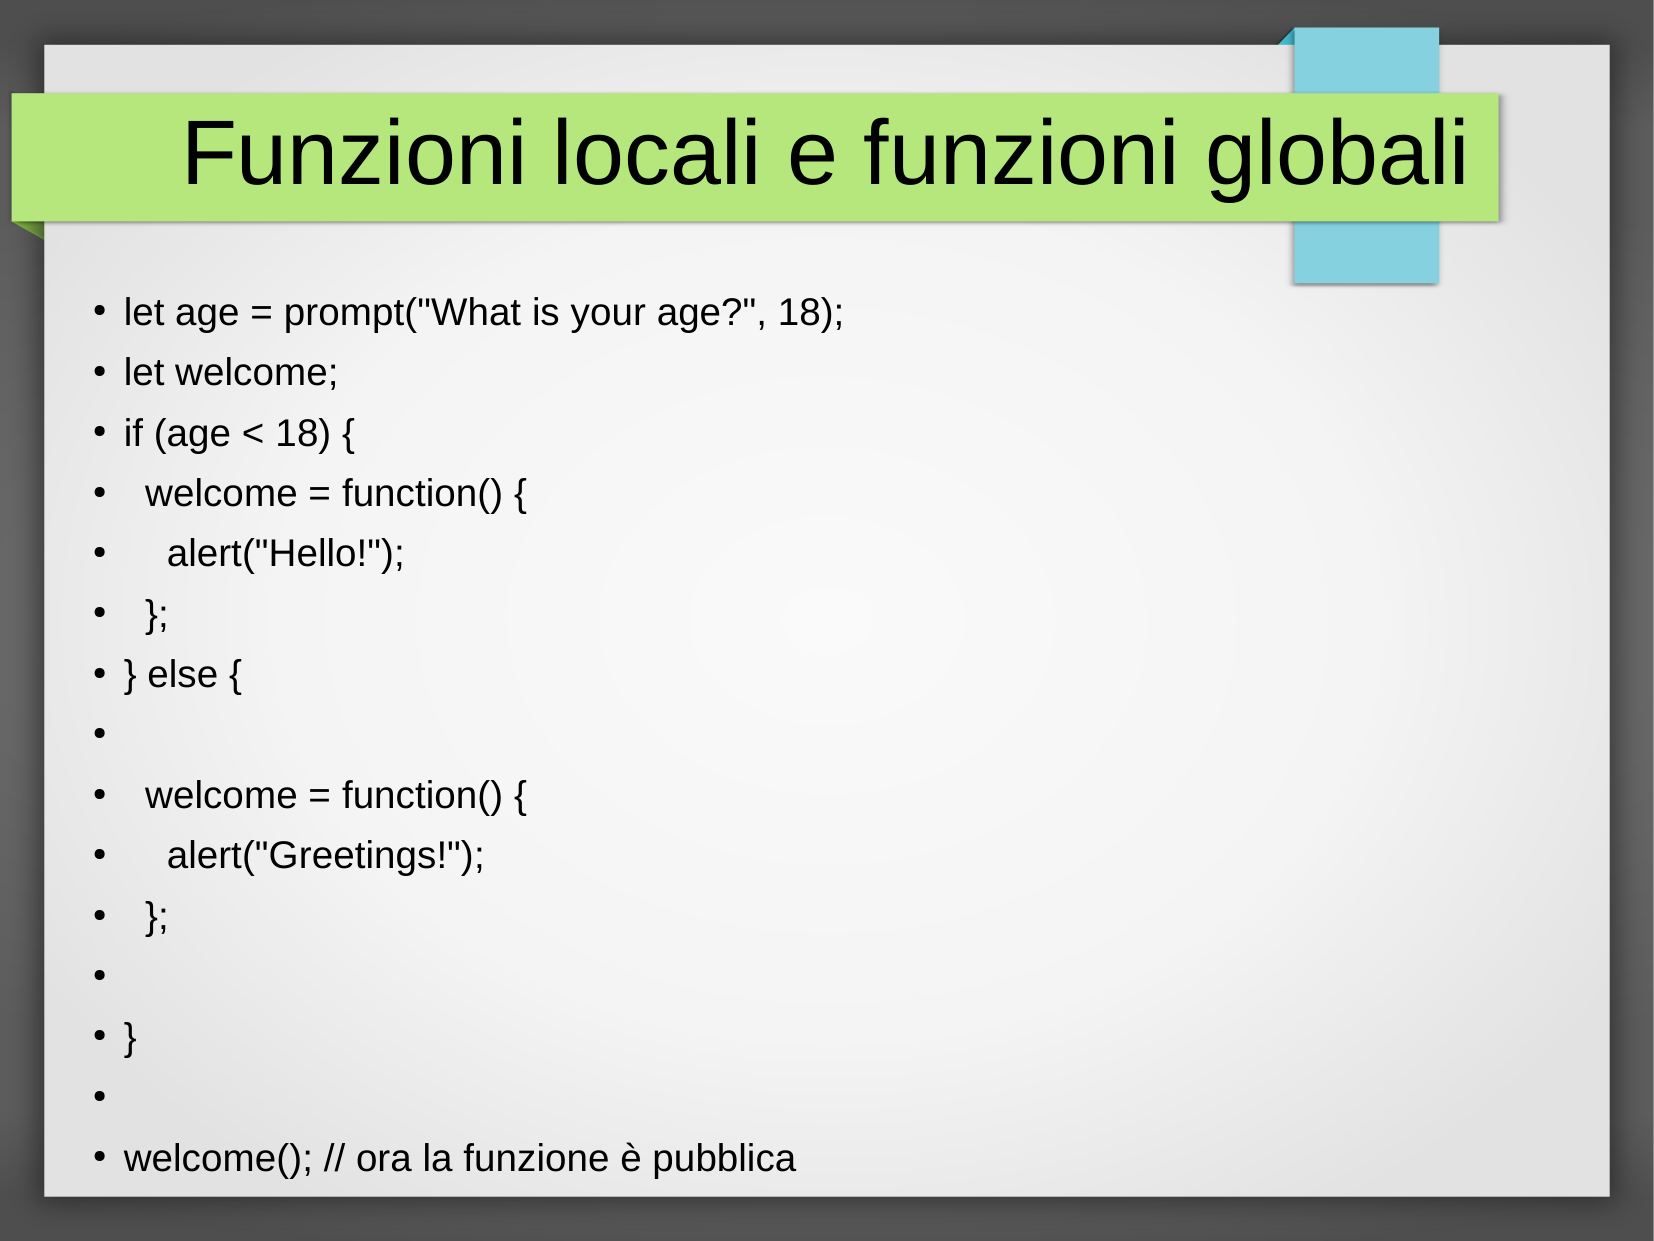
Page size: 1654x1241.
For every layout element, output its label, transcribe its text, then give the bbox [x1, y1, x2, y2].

picture [0, 0, 1654, 1241]
title Funzioni locali e funzioni globali [82, 49, 1571, 257]
list let age = prompt("What is your age?", 18); let welcome; if (age < 18) { welcome = function() { alert("Hello!"); }; } else { welcome = function() { alert("Greetings!"); }; } welcome(); // ora la funzione è pubblica [82, 290, 1571, 1182]
